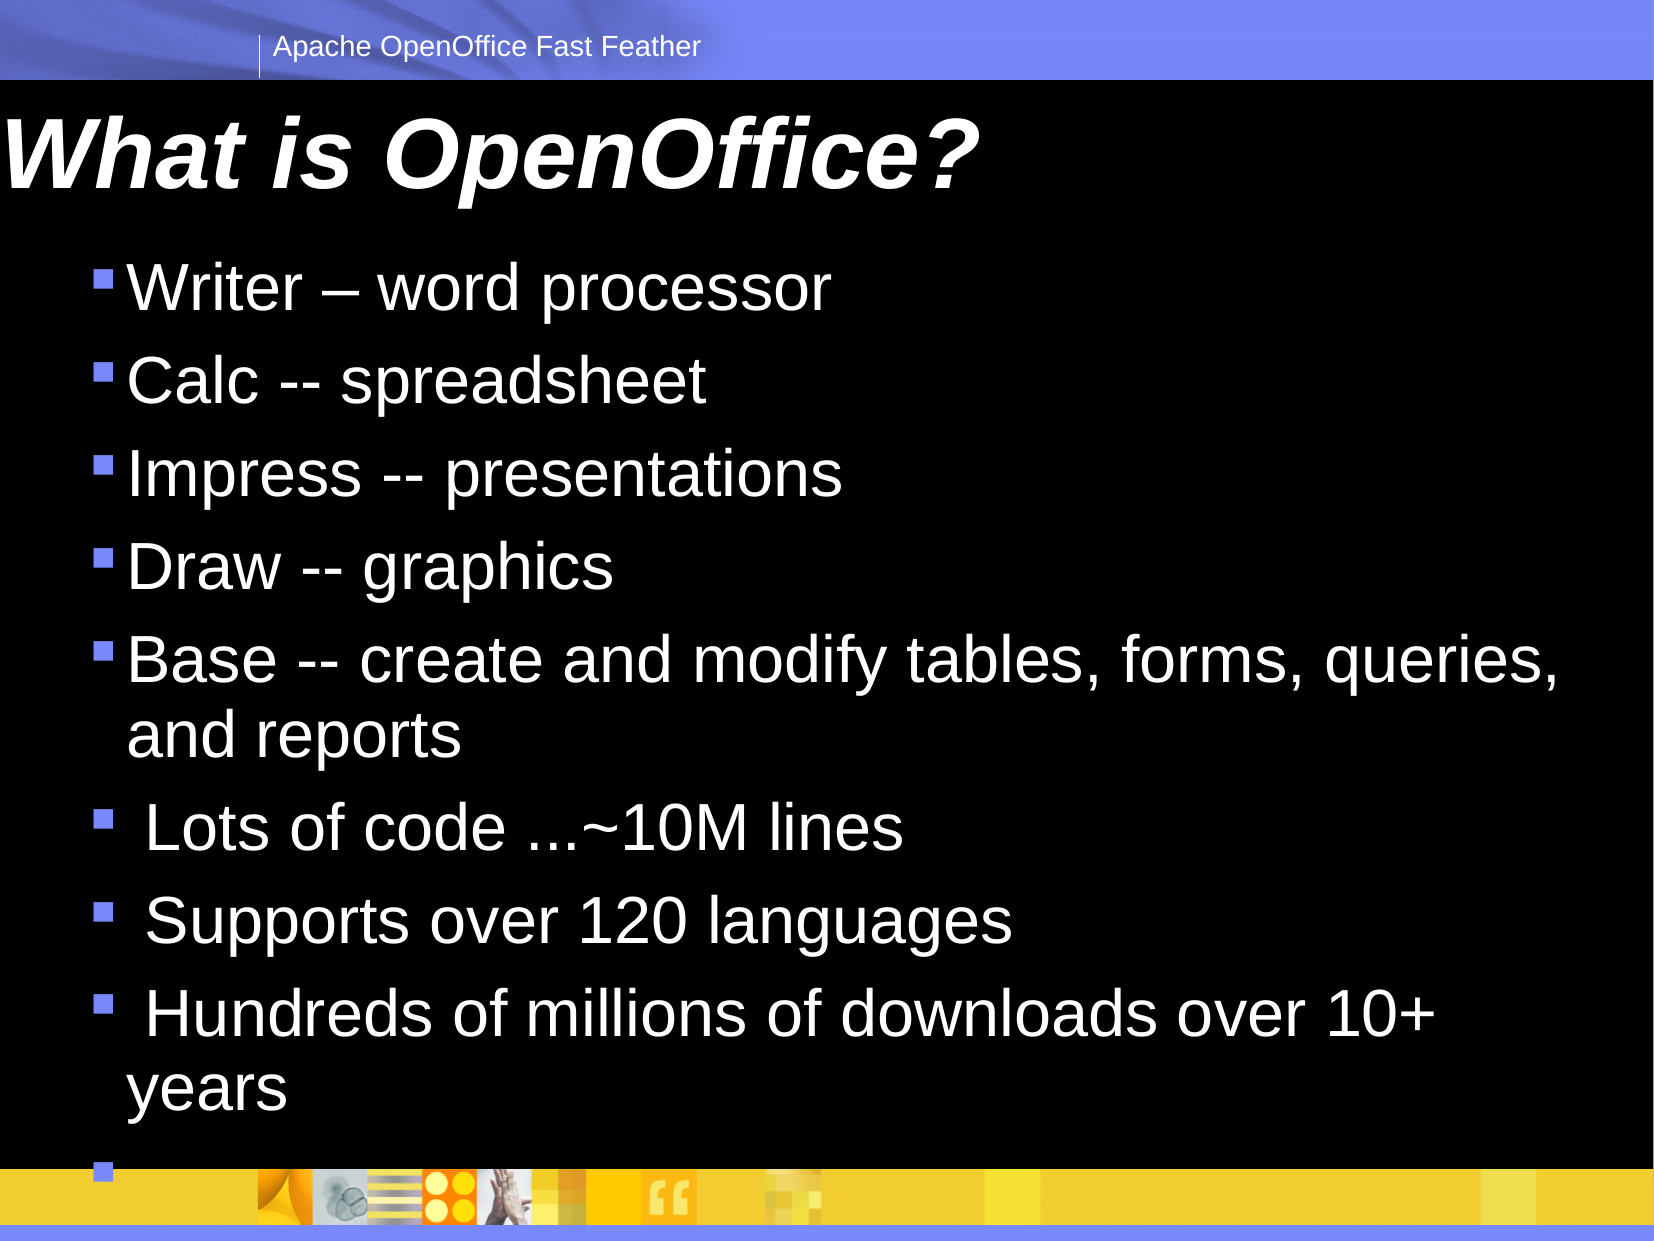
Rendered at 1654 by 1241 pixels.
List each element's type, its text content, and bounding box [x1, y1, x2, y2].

list Writer – word processor Calc -- spreadsheet Impress -- presentations Draw -- graphics Base -- create and modify tables, forms, queries, and reports Lots of code ...~10M lines Supports over 120 languages Hundreds of millions of downloads over 10+ years [51, 250, 1608, 1213]
picture [0, 1169, 1654, 1225]
picture [0, 0, 1654, 80]
title What is OpenOffice? [0, 102, 1609, 215]
